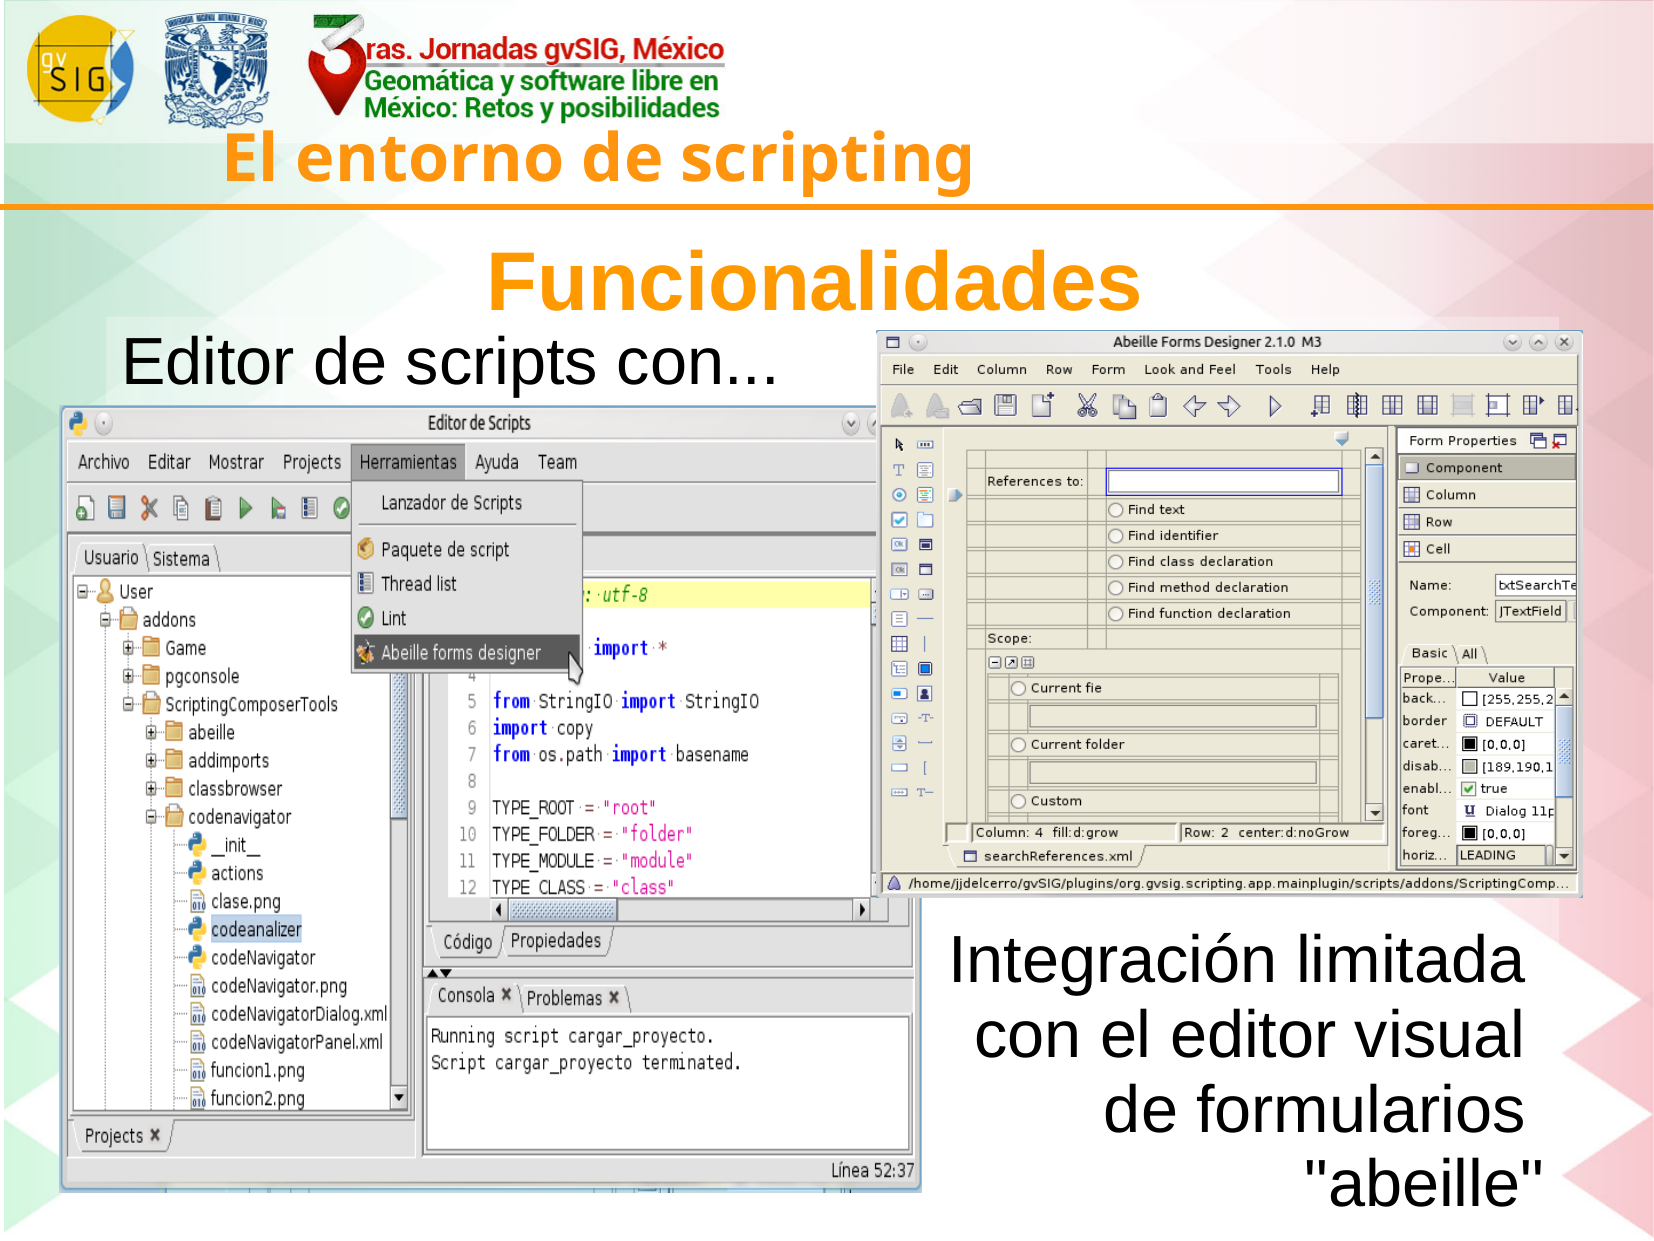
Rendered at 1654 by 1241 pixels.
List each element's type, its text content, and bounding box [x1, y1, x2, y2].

picture [4, 210, 1654, 1240]
text_box Editor de scripts con... Integración limitada con el editor visual de formularios "abeille" [106, 337, 876, 405]
text_box Funcionalidades [23, 228, 1607, 337]
title El entorno de scripting [0, 0, 1654, 207]
text_box Editor de scripts con... Integración limitada con el editor visual de formularios "abeille" [106, 898, 1560, 1229]
